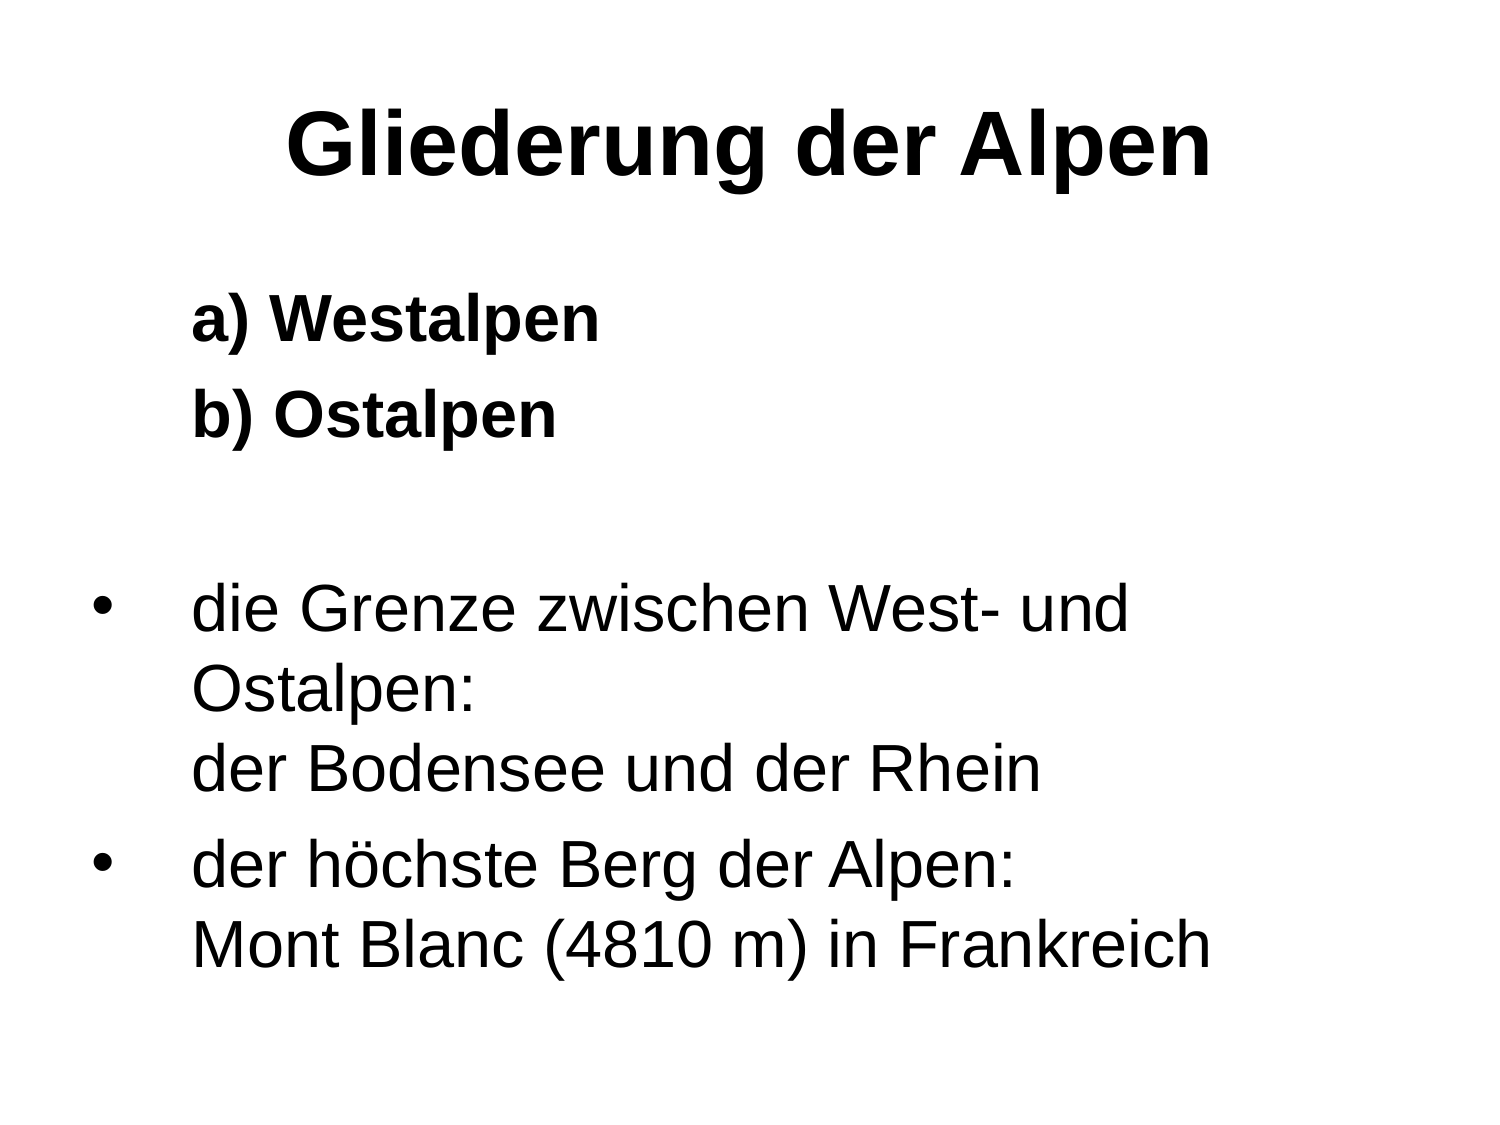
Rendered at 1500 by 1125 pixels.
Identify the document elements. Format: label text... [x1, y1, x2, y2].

title Gliederung der Alpen [75, 45, 1426, 233]
list a) Westalpen b) Ostalpen die Grenze zwischen West- und Ostalpen: der Bodensee und der Rhein der höchste Berg der Alpen: Mont Blanc (4810 m) in Frankreich [76, 267, 1427, 1010]
